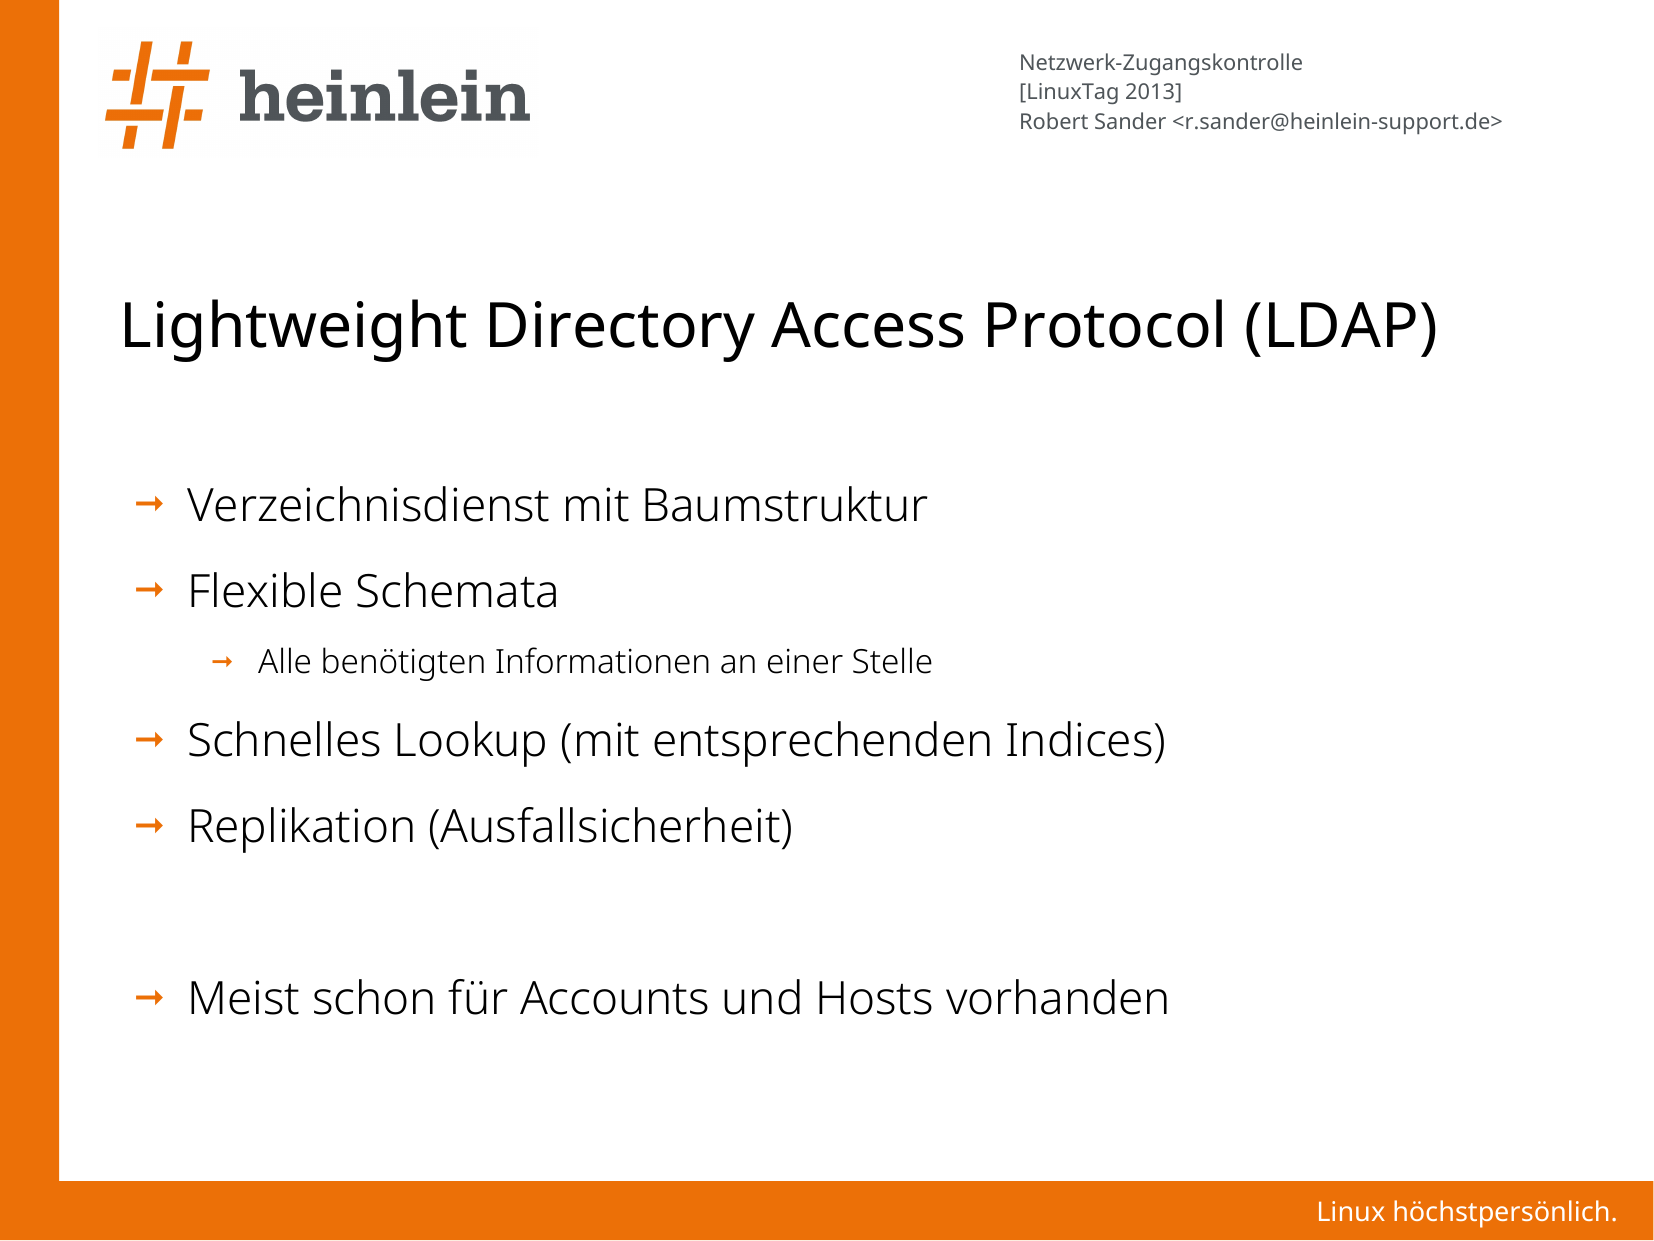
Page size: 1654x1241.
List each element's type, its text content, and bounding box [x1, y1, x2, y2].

list Verzeichnisdienst mit Baumstruktur Flexible Schemata Alle benötigten Informationen an einer Stelle Schnelles Lookup (mit entsprechenden Indices) Replikation (Ausfallsicherheit) Meist schon für Accounts und Hosts vorhanden [116, 471, 1570, 1146]
picture [98, 27, 539, 158]
title Lightweight Directory Access Protocol (LDAP) [119, 248, 1538, 367]
